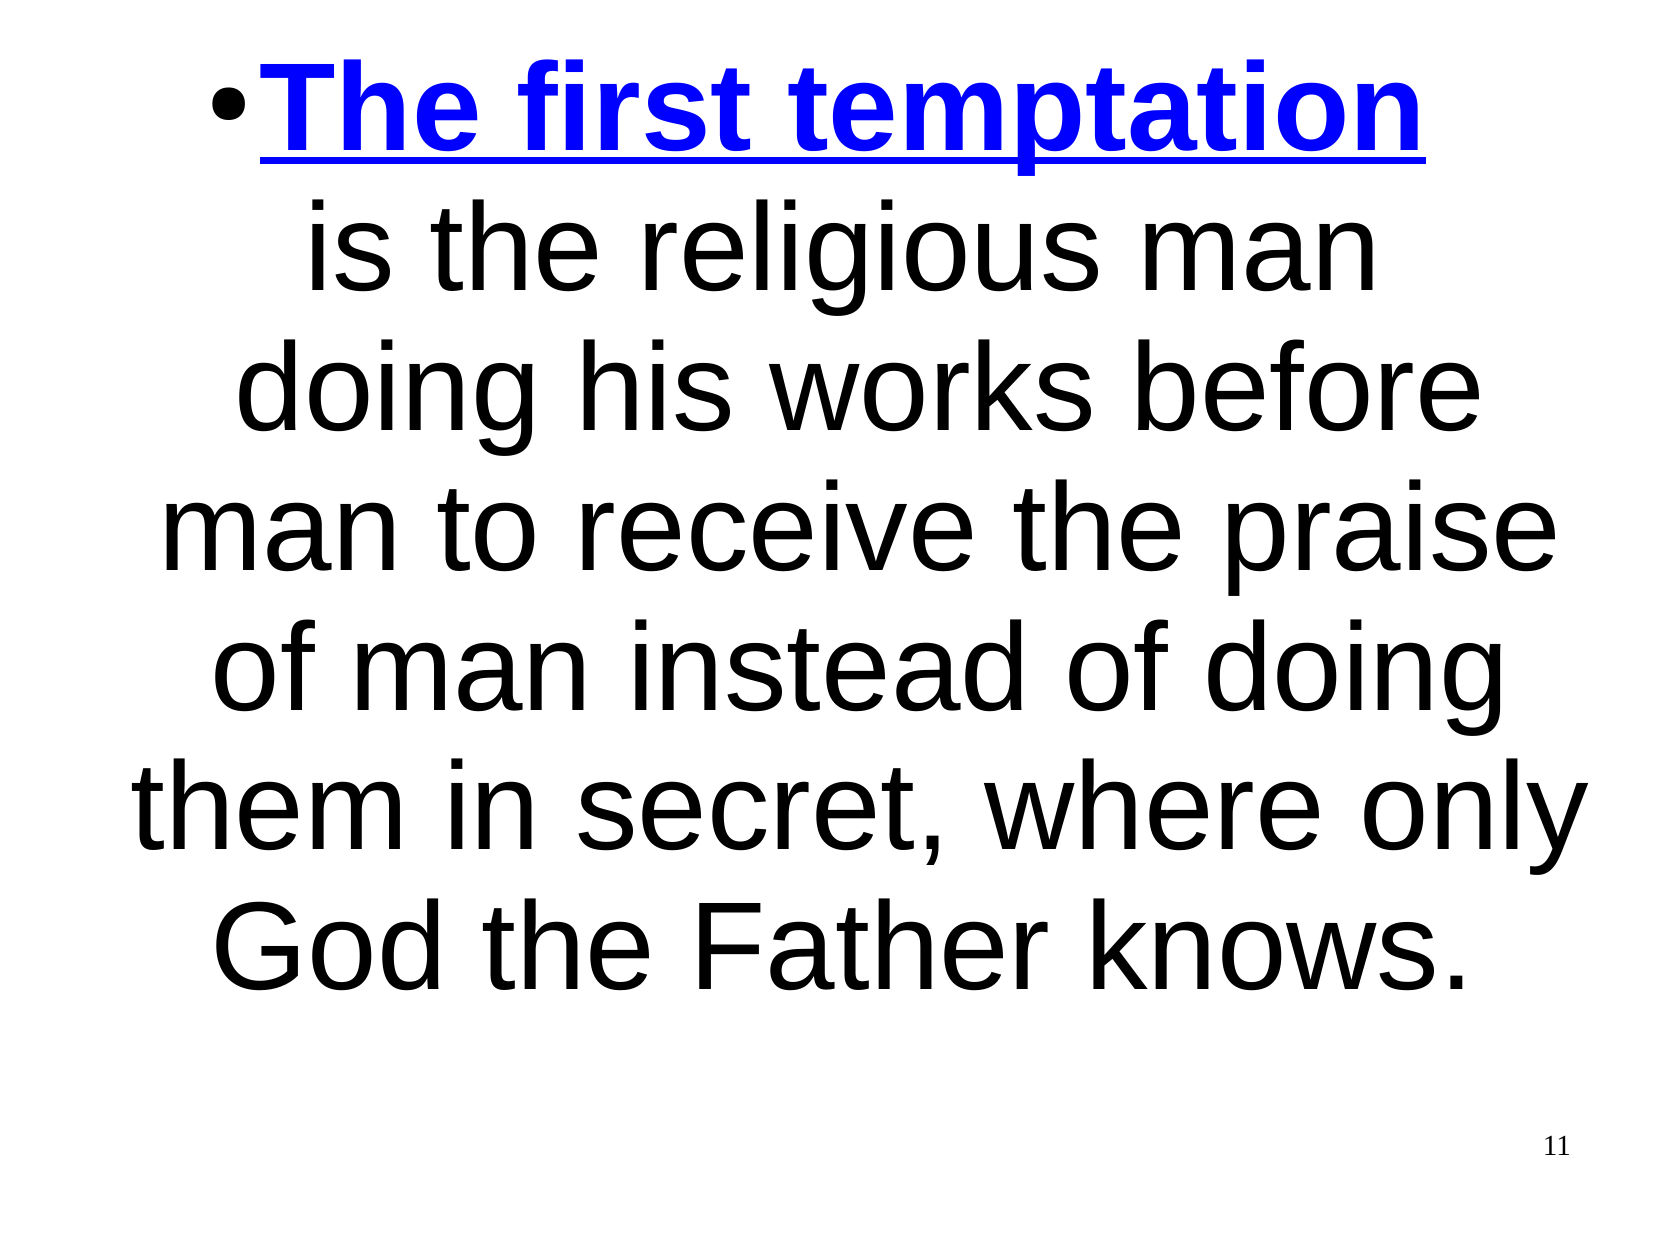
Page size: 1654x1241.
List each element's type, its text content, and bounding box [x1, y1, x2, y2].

list The first temptation is the religious man doing his works before man to receive the praise of man instead of doing them in secret, where only God the Father knows. [37, 37, 1613, 1238]
